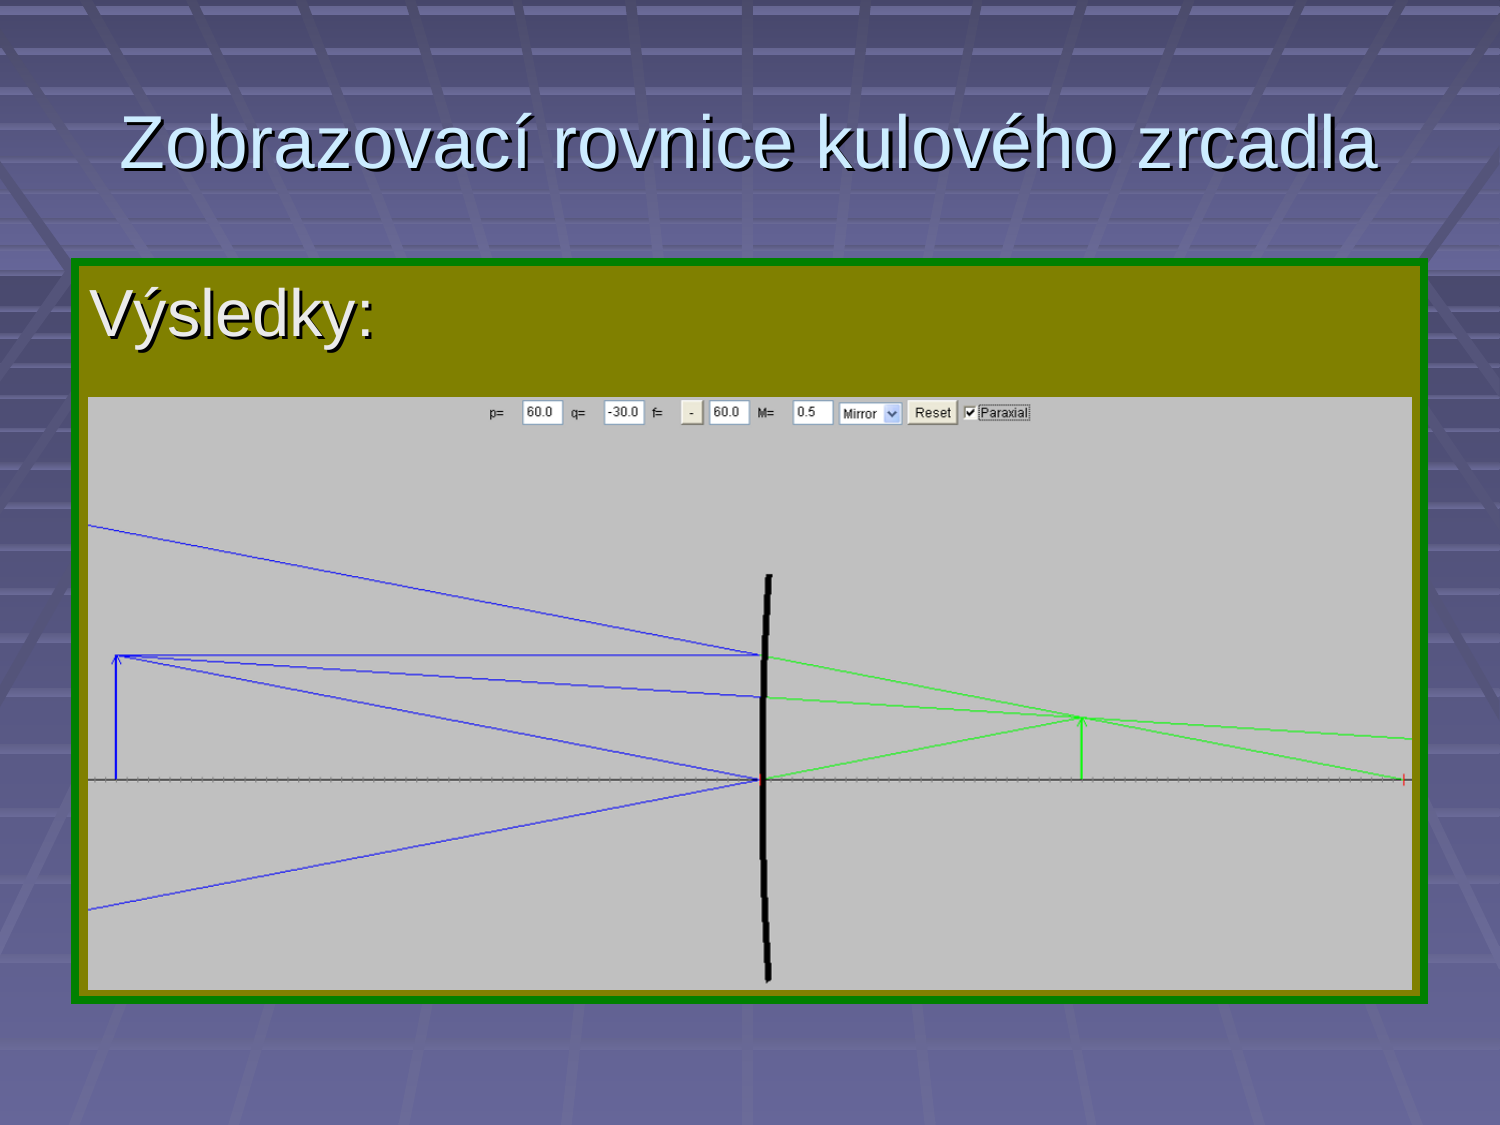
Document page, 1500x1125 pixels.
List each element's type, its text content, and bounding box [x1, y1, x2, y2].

picture [88, 397, 1412, 990]
list Výsledky: [74, 262, 1425, 1001]
title Zobrazovací rovnice kulového zrcadla [74, 44, 1425, 233]
